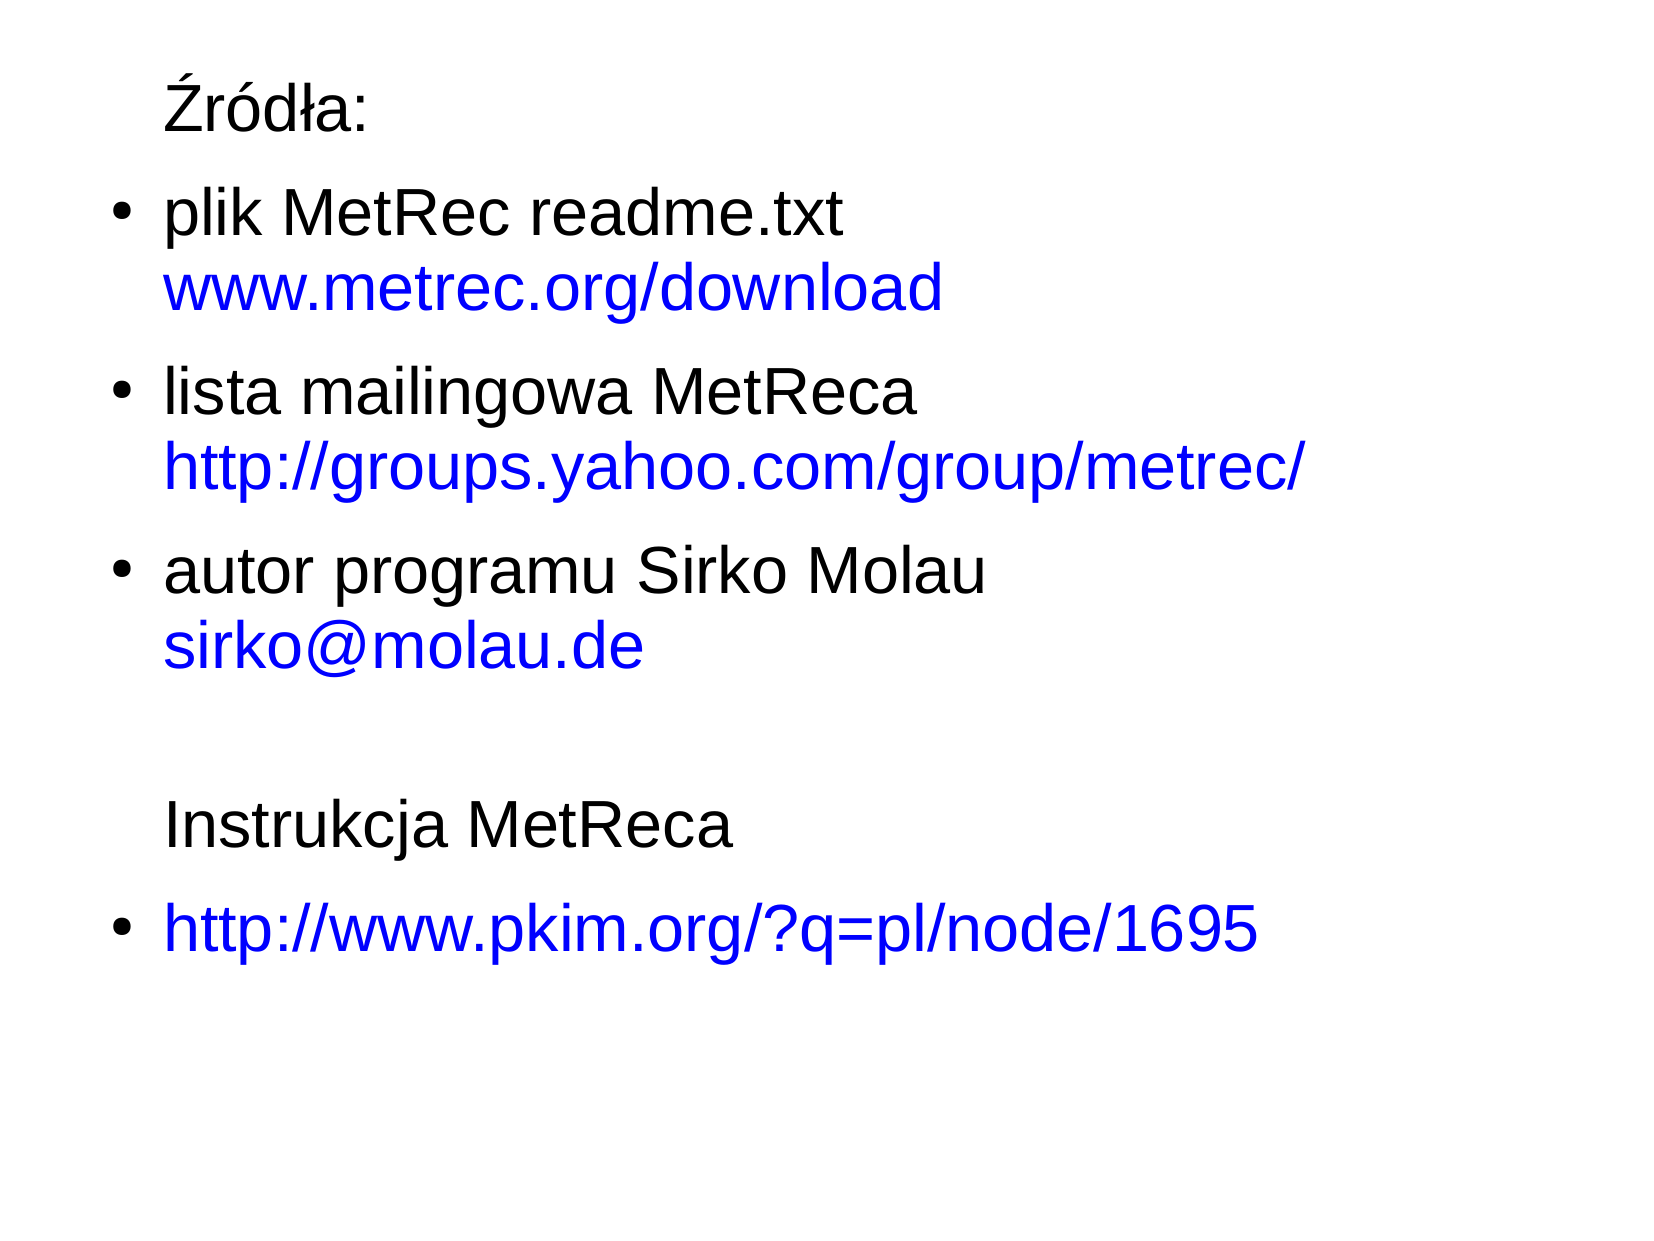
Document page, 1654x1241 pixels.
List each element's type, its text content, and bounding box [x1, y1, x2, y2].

list Źródła: plik MetRec readme.txt www.metrec.org/download lista mailingowa MetReca http://groups.yahoo.com/group/metrec/ autor programu Sirko Molau sirko@molau.de Instrukcja MetReca http://www.pkim.org/?q=pl/node/1695 [92, 70, 1548, 1099]
